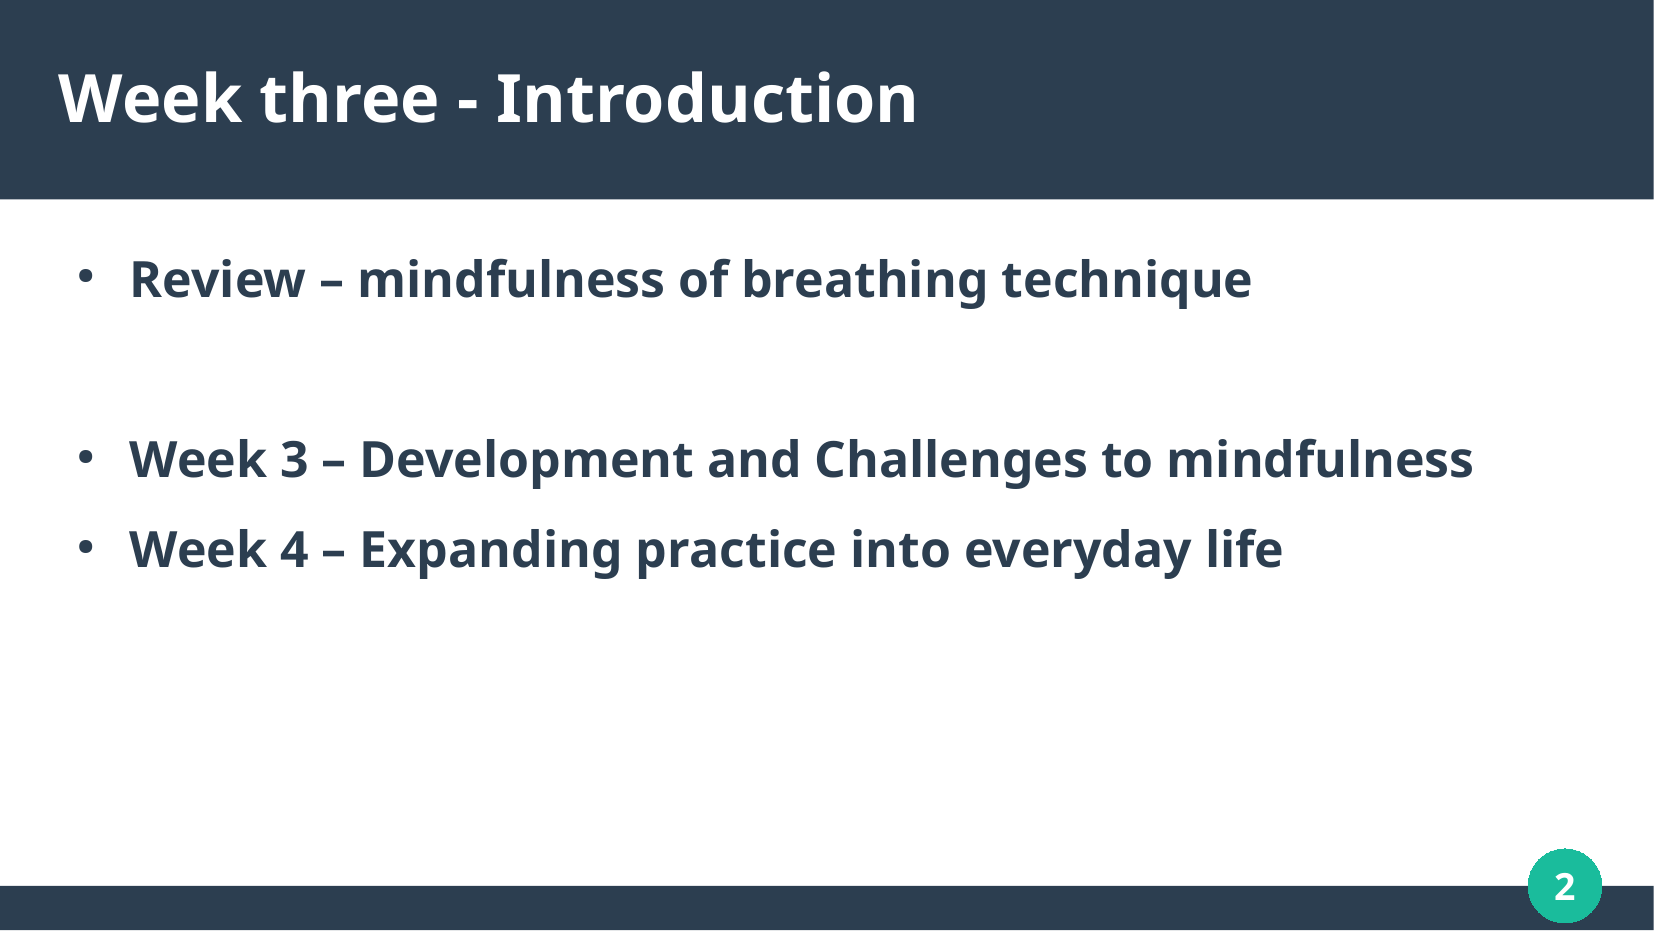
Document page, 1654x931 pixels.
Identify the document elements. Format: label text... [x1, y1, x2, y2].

title Week three - Introduction [59, 37, 1595, 156]
list Review – mindfulness of breathing technique Week 3 – Development and Challenges to mindfulness Week 4 – Expanding practice into everyday life [59, 243, 1595, 864]
